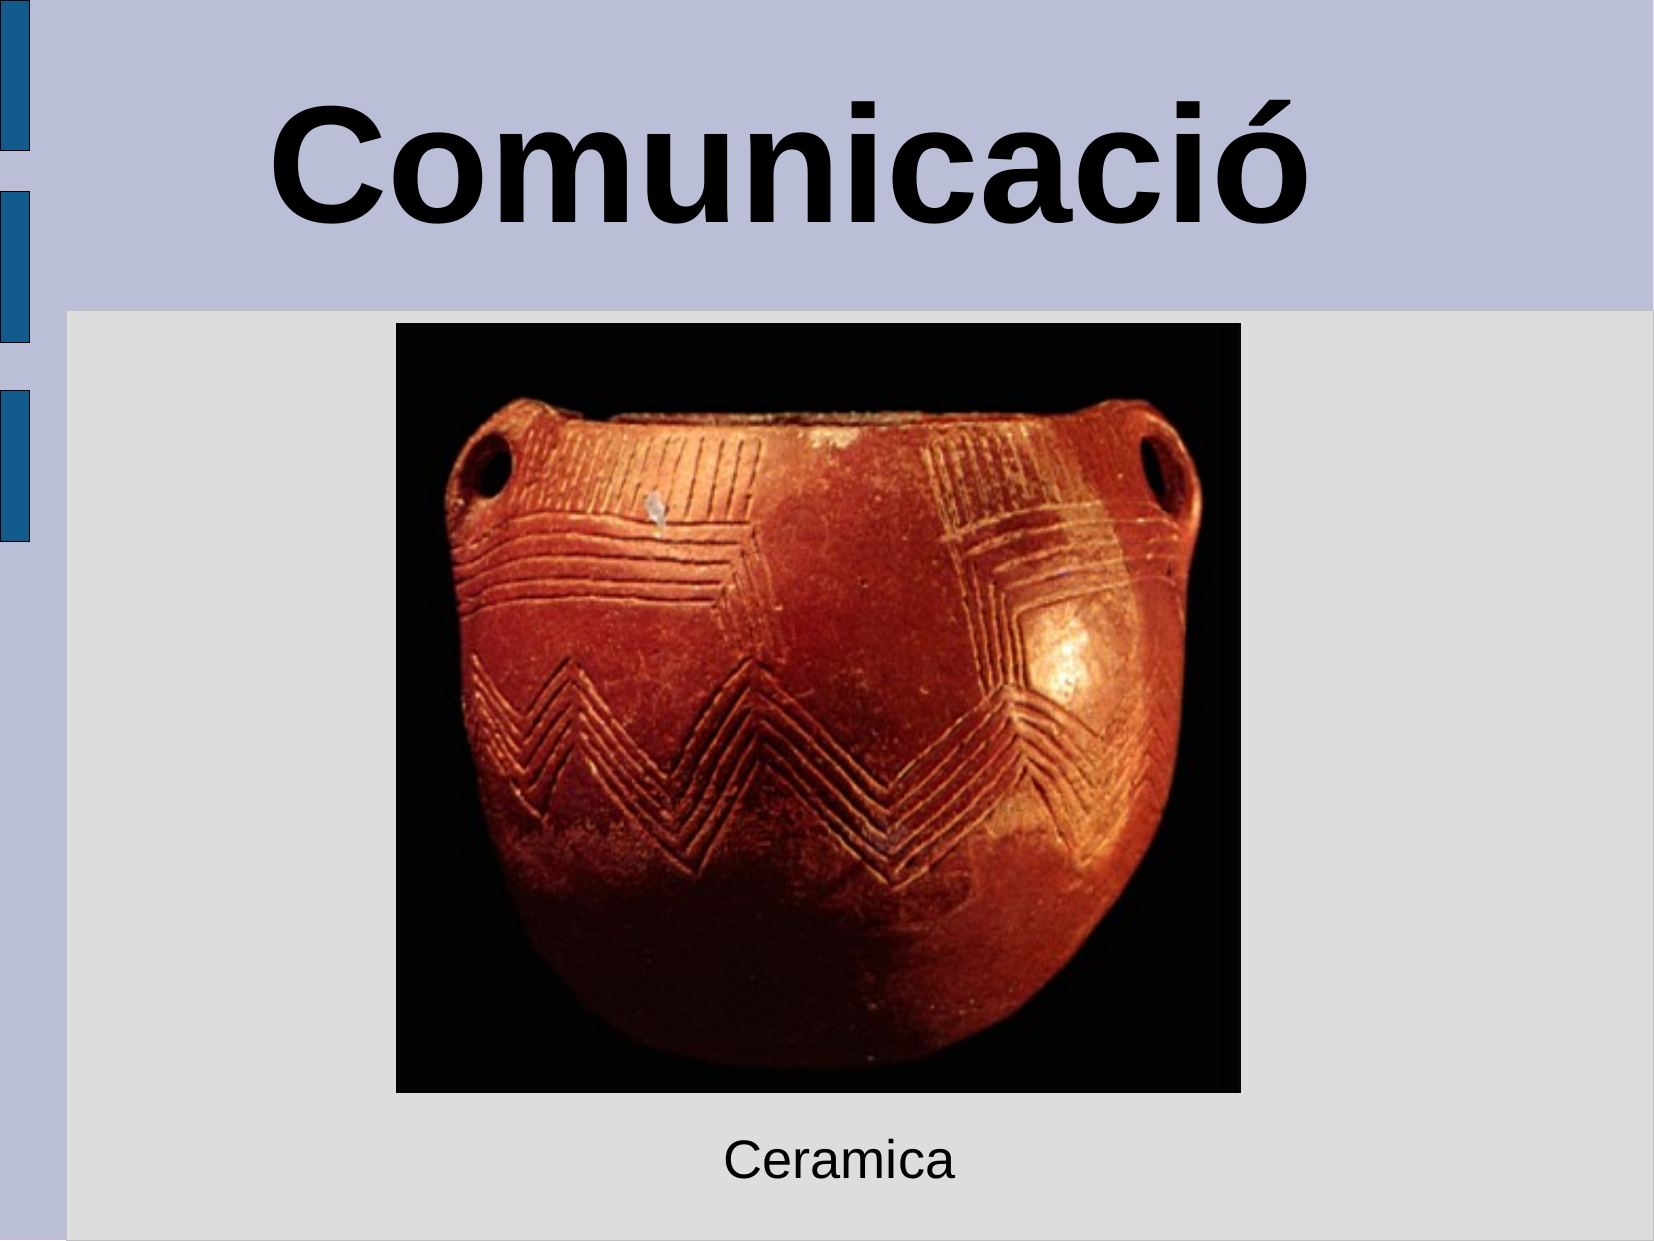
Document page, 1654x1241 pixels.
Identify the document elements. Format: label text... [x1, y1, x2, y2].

text_box Ceramica [708, 1122, 971, 1198]
text_box Comunicació [252, 64, 1329, 266]
picture [396, 323, 1241, 1093]
